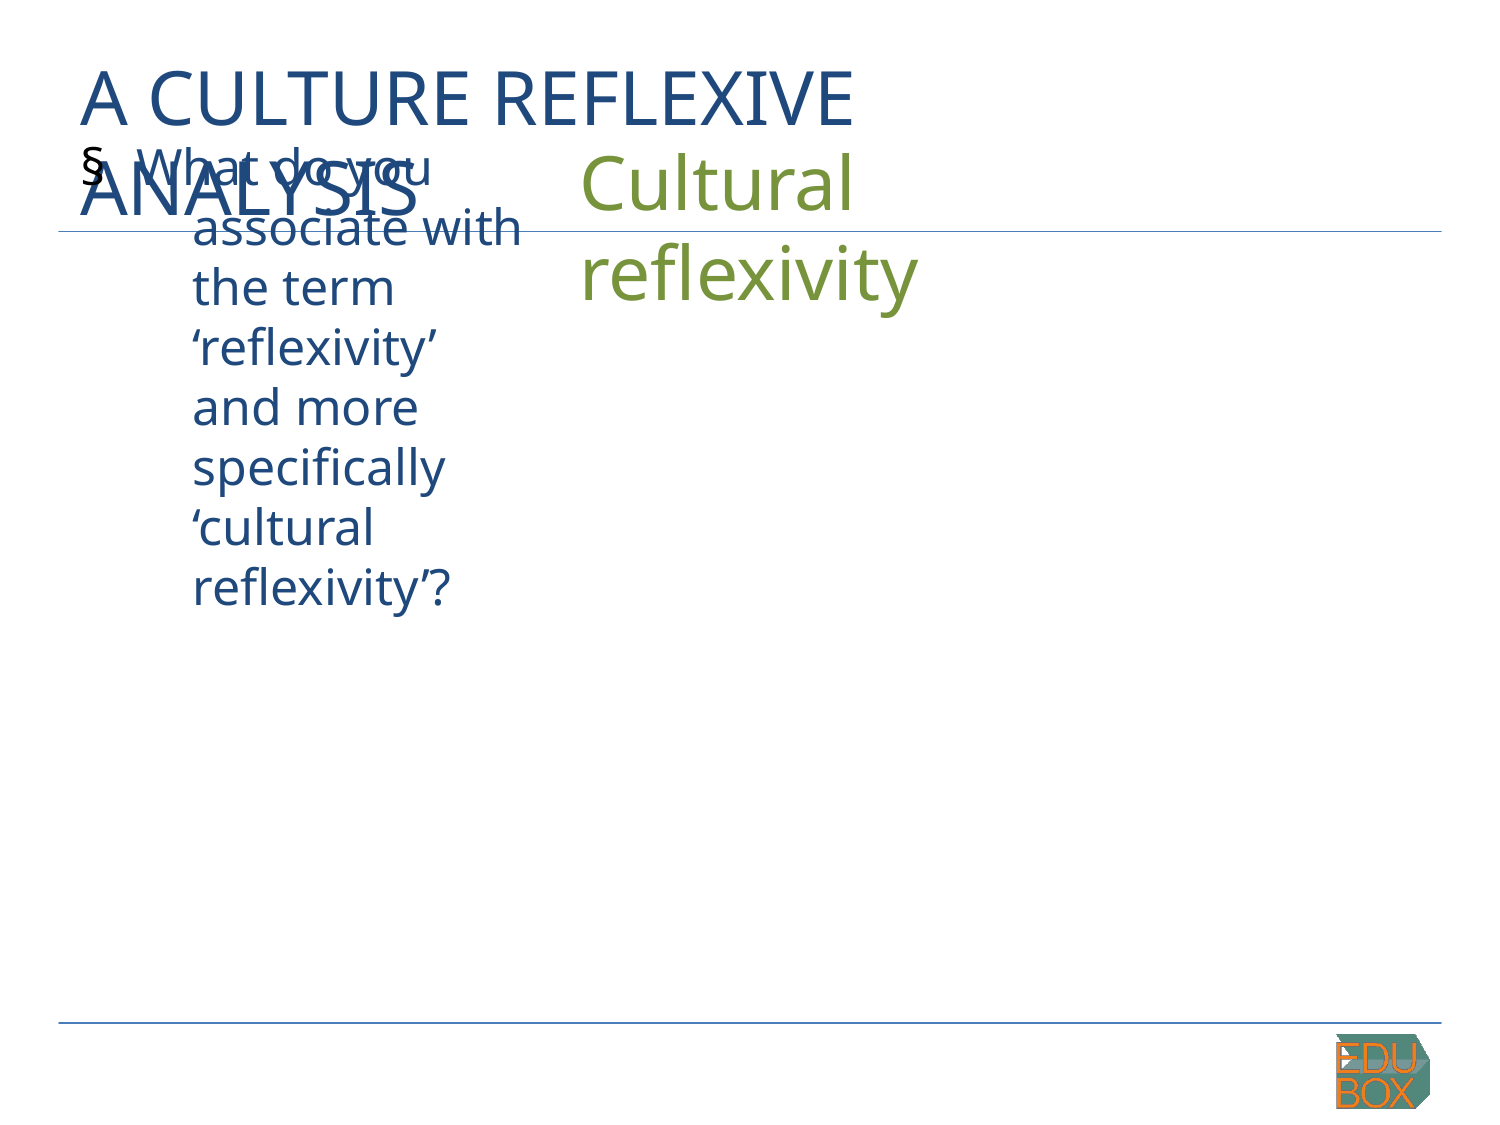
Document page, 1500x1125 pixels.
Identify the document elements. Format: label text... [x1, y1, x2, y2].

picture [1328, 1028, 1437, 1114]
list Cultural reflexivity [64, 127, 1040, 247]
title A CULTURE REFLEXIVE ANALYSIS [64, 42, 1426, 153]
list What do you associate with the term ‘reflexivity’ and more specifically ‘cultural reflexivity’? [75, 255, 1426, 1005]
